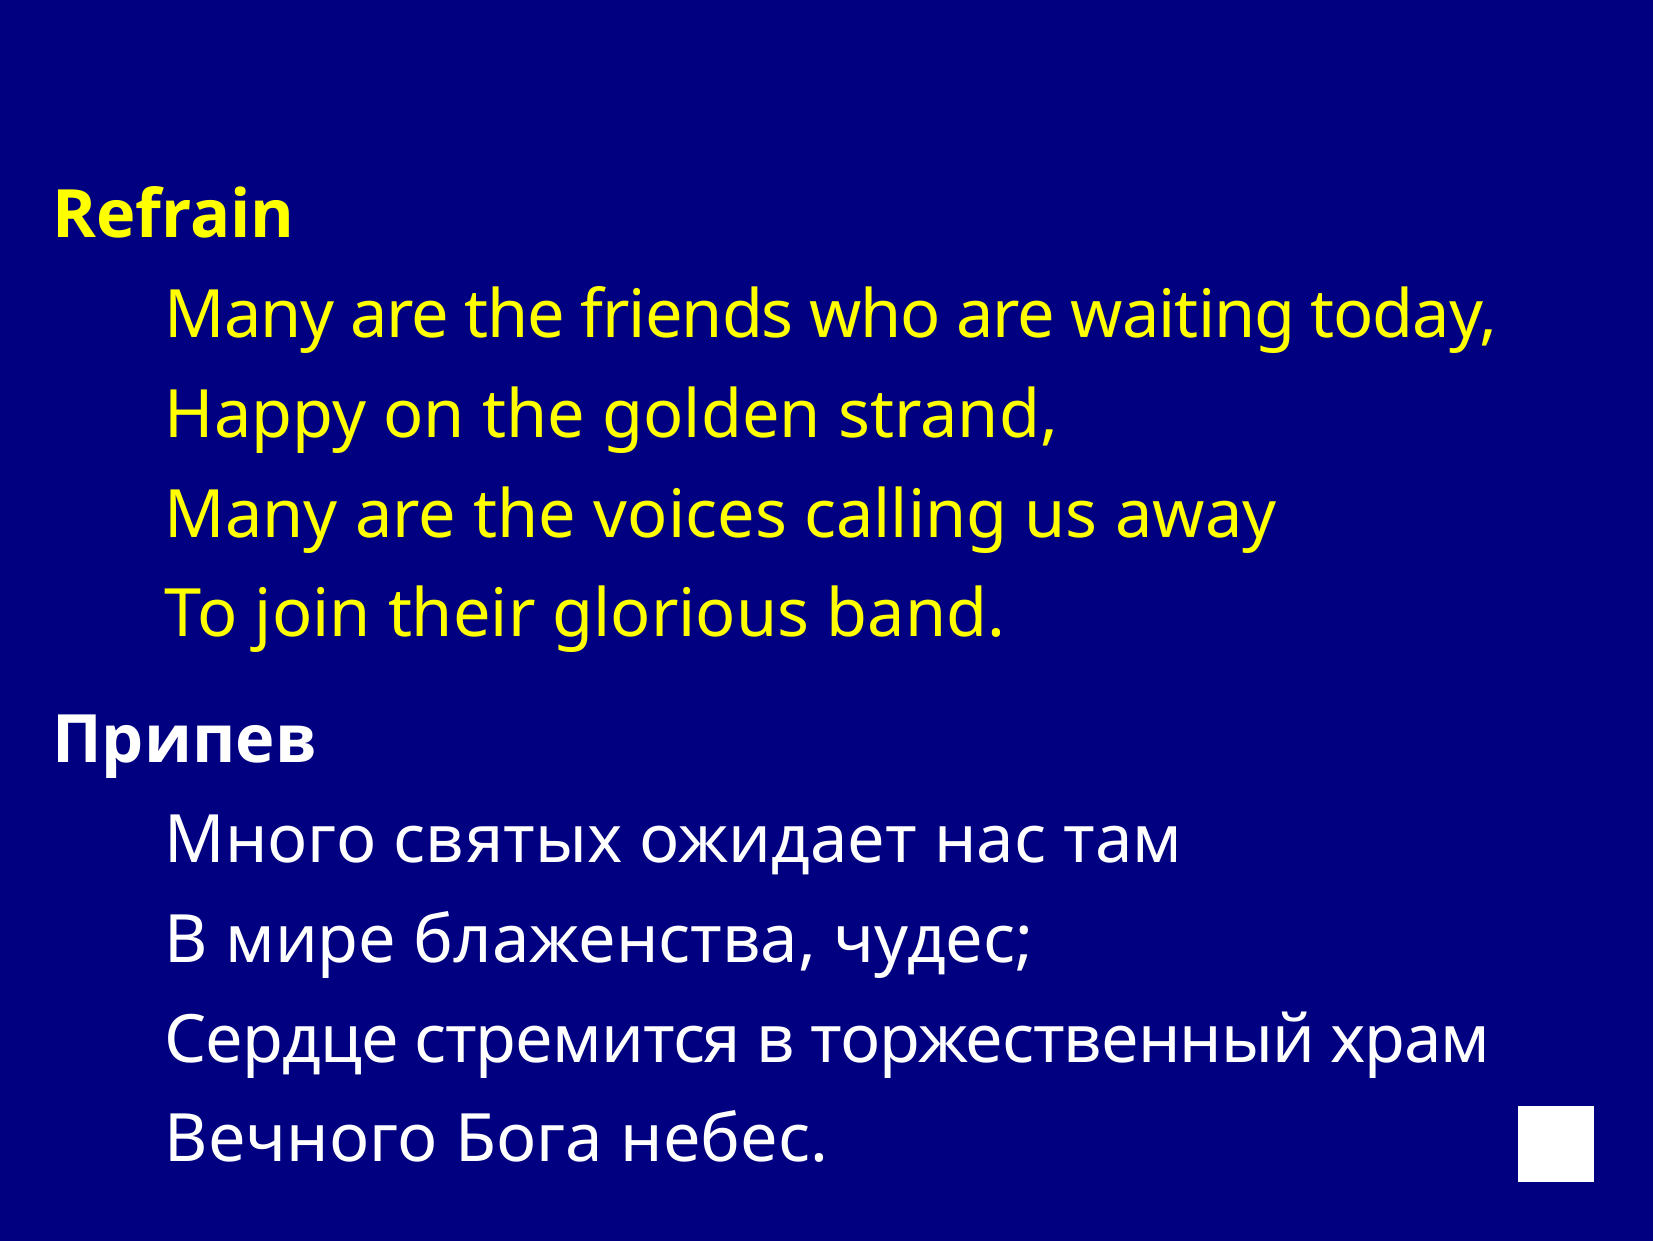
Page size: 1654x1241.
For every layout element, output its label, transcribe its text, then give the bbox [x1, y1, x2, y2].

text_box Припев Много святых ожидает нас там В мире блаженства, чудес; Сердце стремится в торжественный храм Вечного Бога небес. [37, 675, 1653, 1163]
text_box [1518, 1163, 1594, 1182]
text_box Refrain Many are the friends who are waiting today, Happy on the golden strand, Many are the voices calling us away To join their glorious band. [37, 150, 1653, 638]
